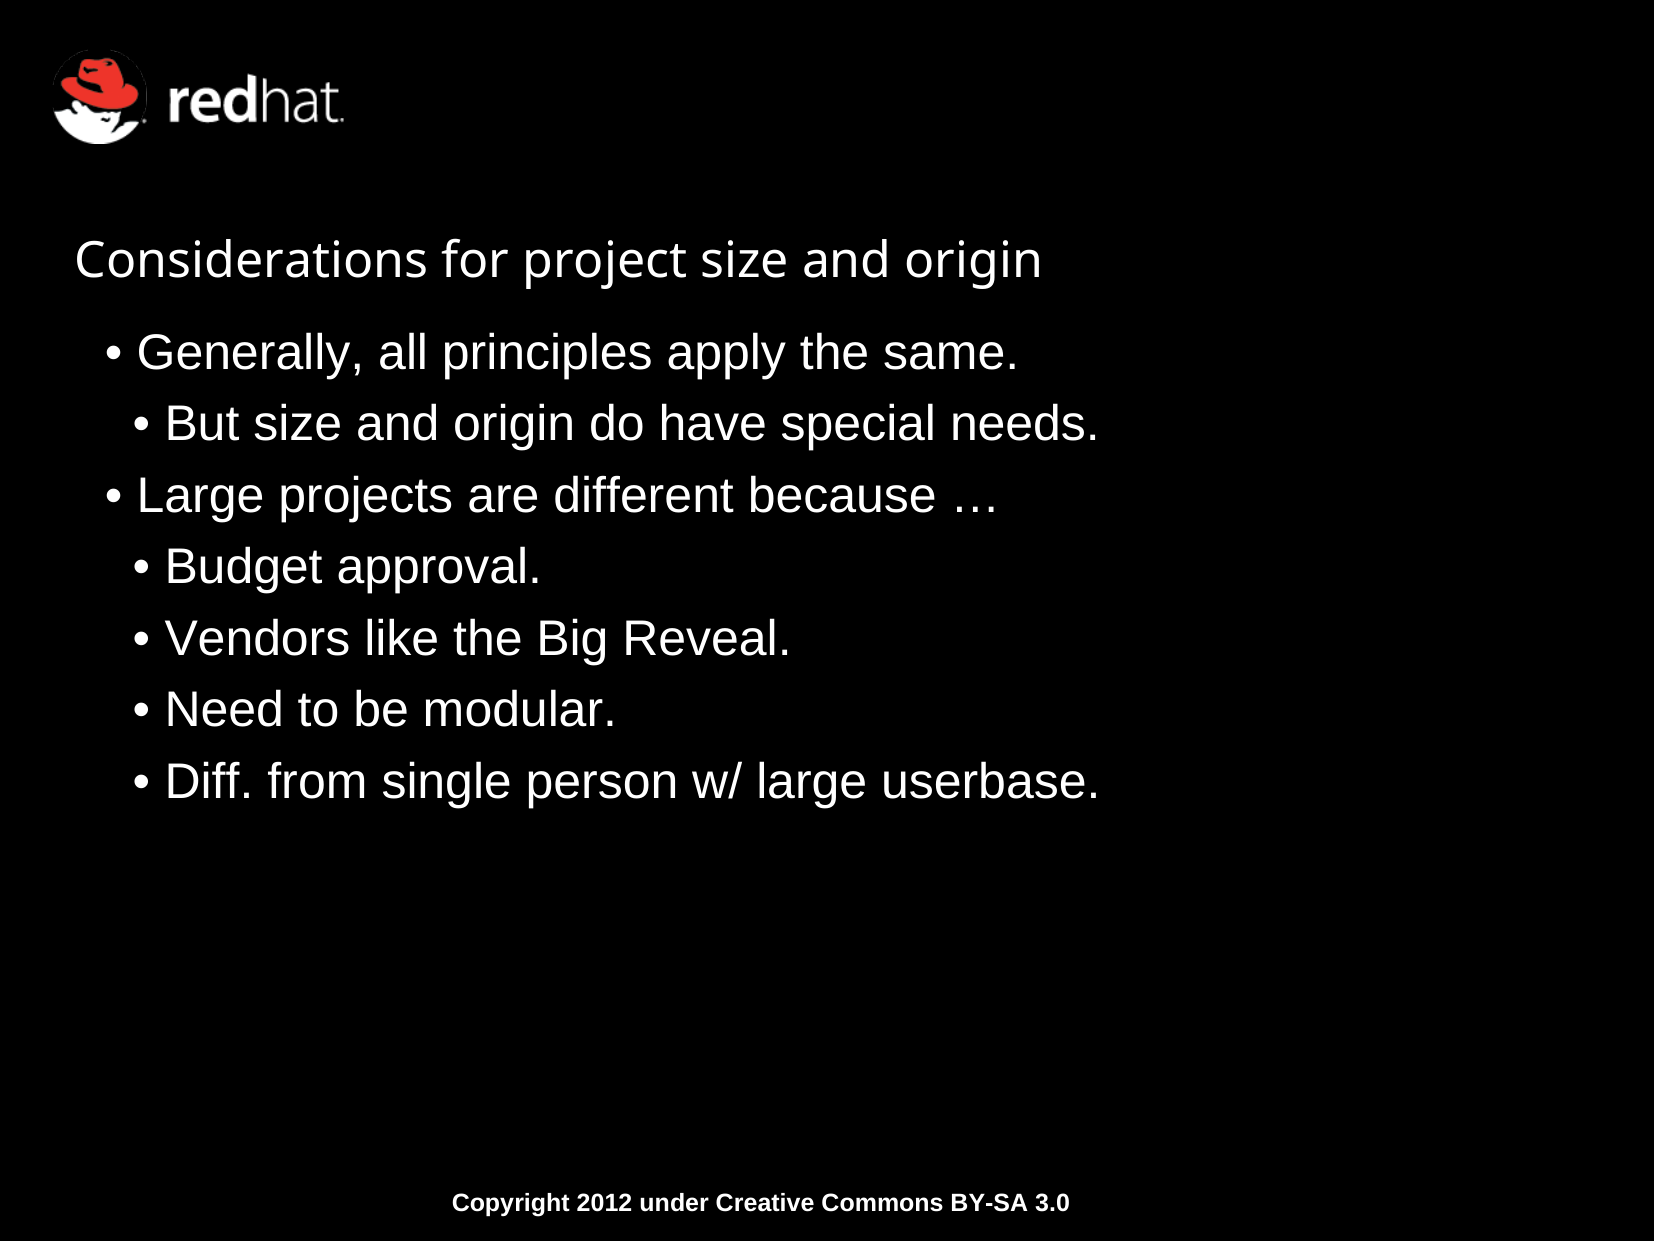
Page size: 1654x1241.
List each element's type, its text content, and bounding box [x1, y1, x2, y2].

list • Generally, all principles apply the same. • But size and origin do have special needs. • Large projects are different because … • Budget approval. • Vendors like the Big Reveal. • Need to be modular. • Diff. from single person w/ large userbase. [77, 324, 1500, 1186]
title Considerations for project size and origin [74, 199, 1506, 318]
picture [52, 49, 345, 144]
